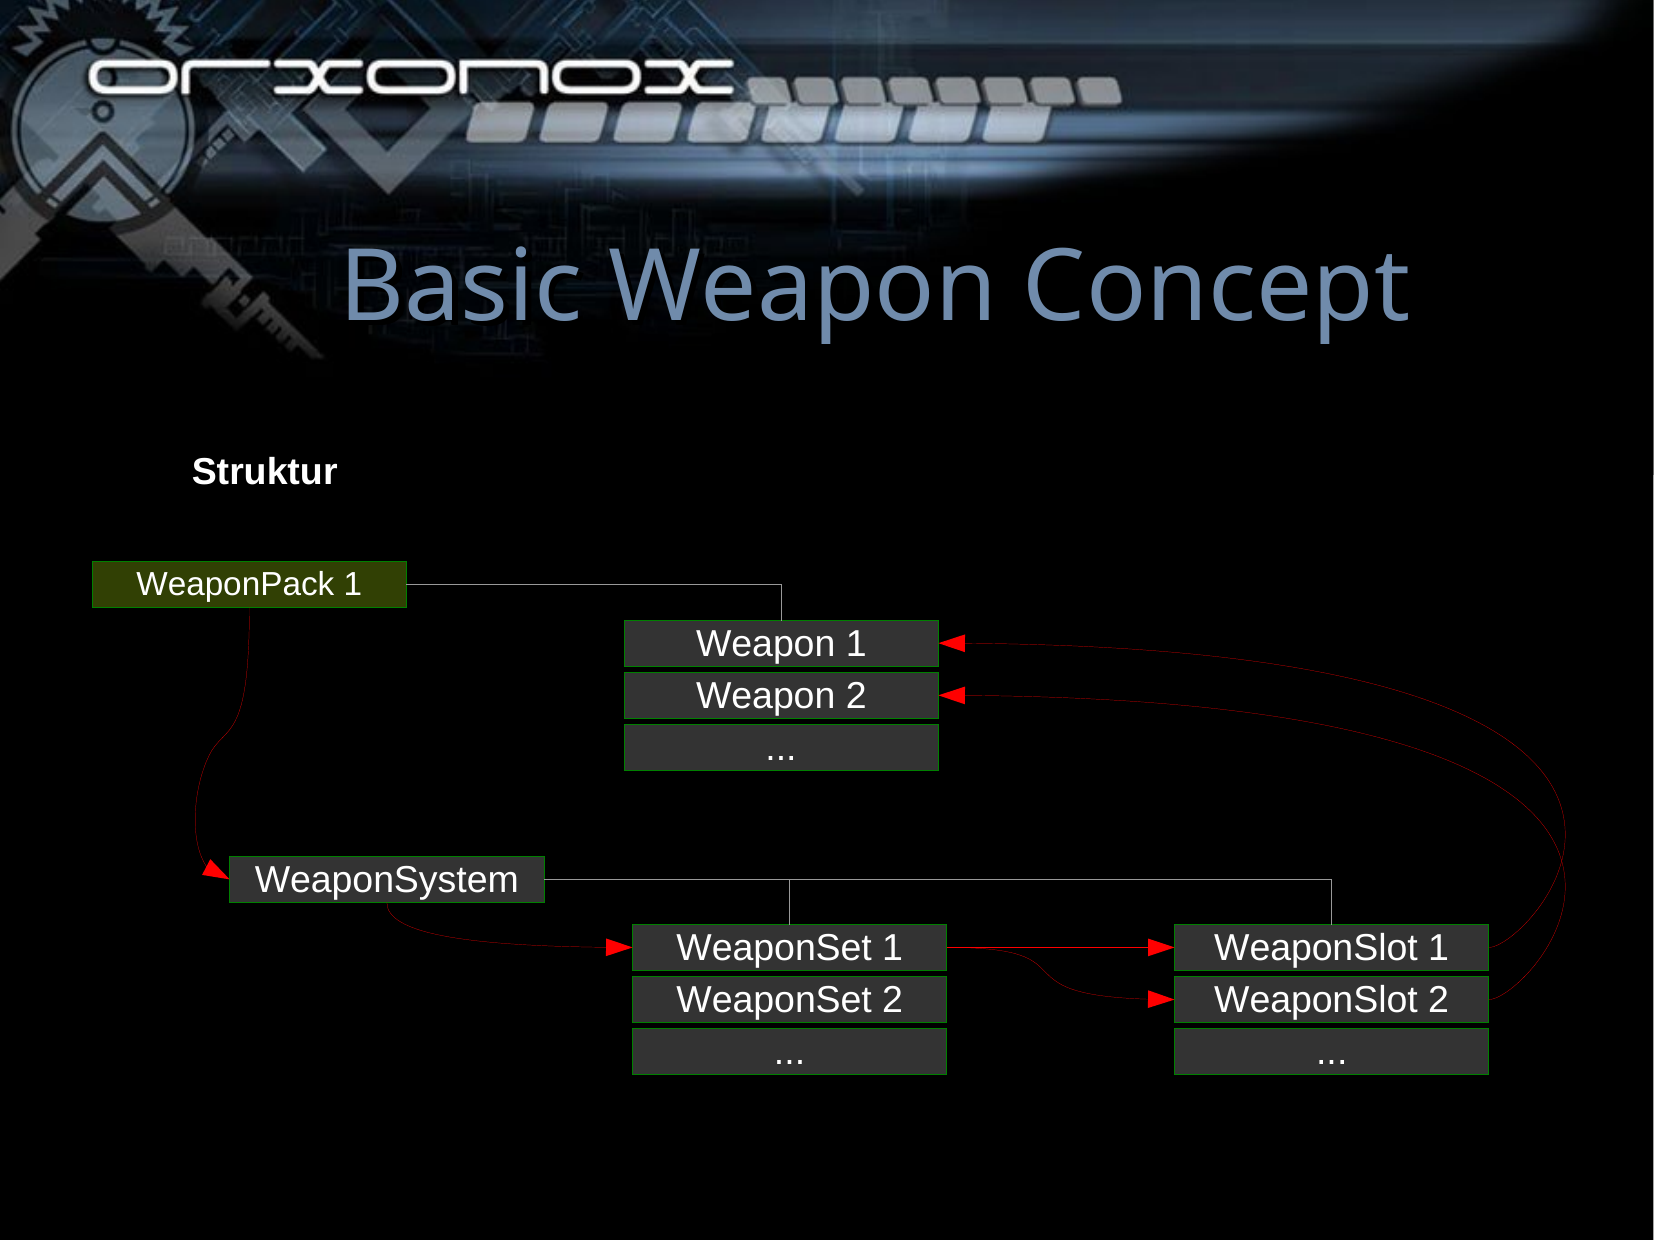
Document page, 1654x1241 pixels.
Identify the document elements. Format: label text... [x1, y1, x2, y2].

text_box WeaponPack 1 [92, 561, 407, 608]
text_box WeaponSlot 2 [1174, 976, 1489, 1023]
text_box WeaponSlot 1 [1174, 924, 1489, 971]
picture [0, 0, 1654, 475]
text_box Struktur [177, 442, 1329, 500]
text_box ... [624, 724, 939, 771]
text_box Weapon 1 [624, 620, 939, 667]
text_box ... [1174, 1028, 1489, 1075]
text_box Basic Weapon Concept [324, 205, 1536, 337]
text_box WeaponSystem [229, 856, 545, 903]
text_box ... [632, 1028, 947, 1075]
text_box Weapon 2 [624, 672, 939, 719]
text_box WeaponSet 1 [632, 924, 947, 971]
text_box WeaponSet 2 [632, 976, 947, 1023]
